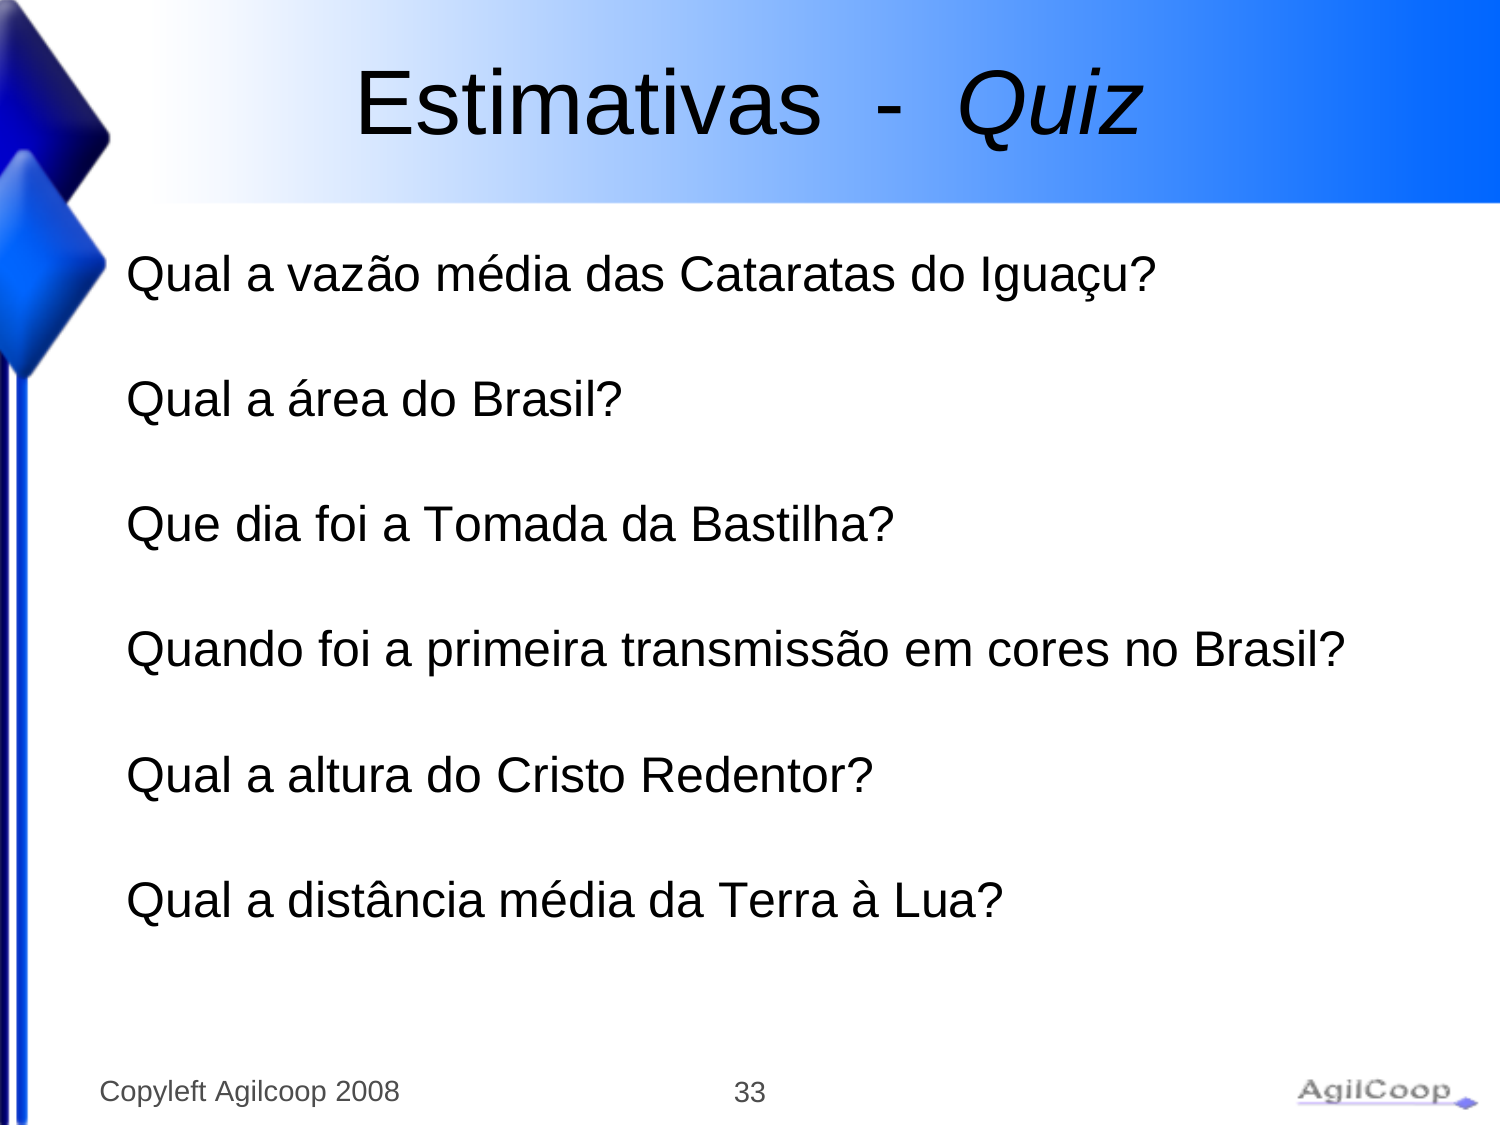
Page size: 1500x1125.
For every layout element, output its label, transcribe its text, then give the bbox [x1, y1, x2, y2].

picture [0, 0, 1500, 1125]
list Qual a vazão média das Cataratas do Iguaçu? Qual a área do Brasil? Que dia foi a Tomada da Bastilha? Quando foi a primeira transmissão em cores no Brasil? Qual a altura do Cristo Redentor? Qual a distância média da Terra à Lua? [112, 243, 1425, 1023]
title Estimativas - Quiz [75, 8, 1426, 197]
